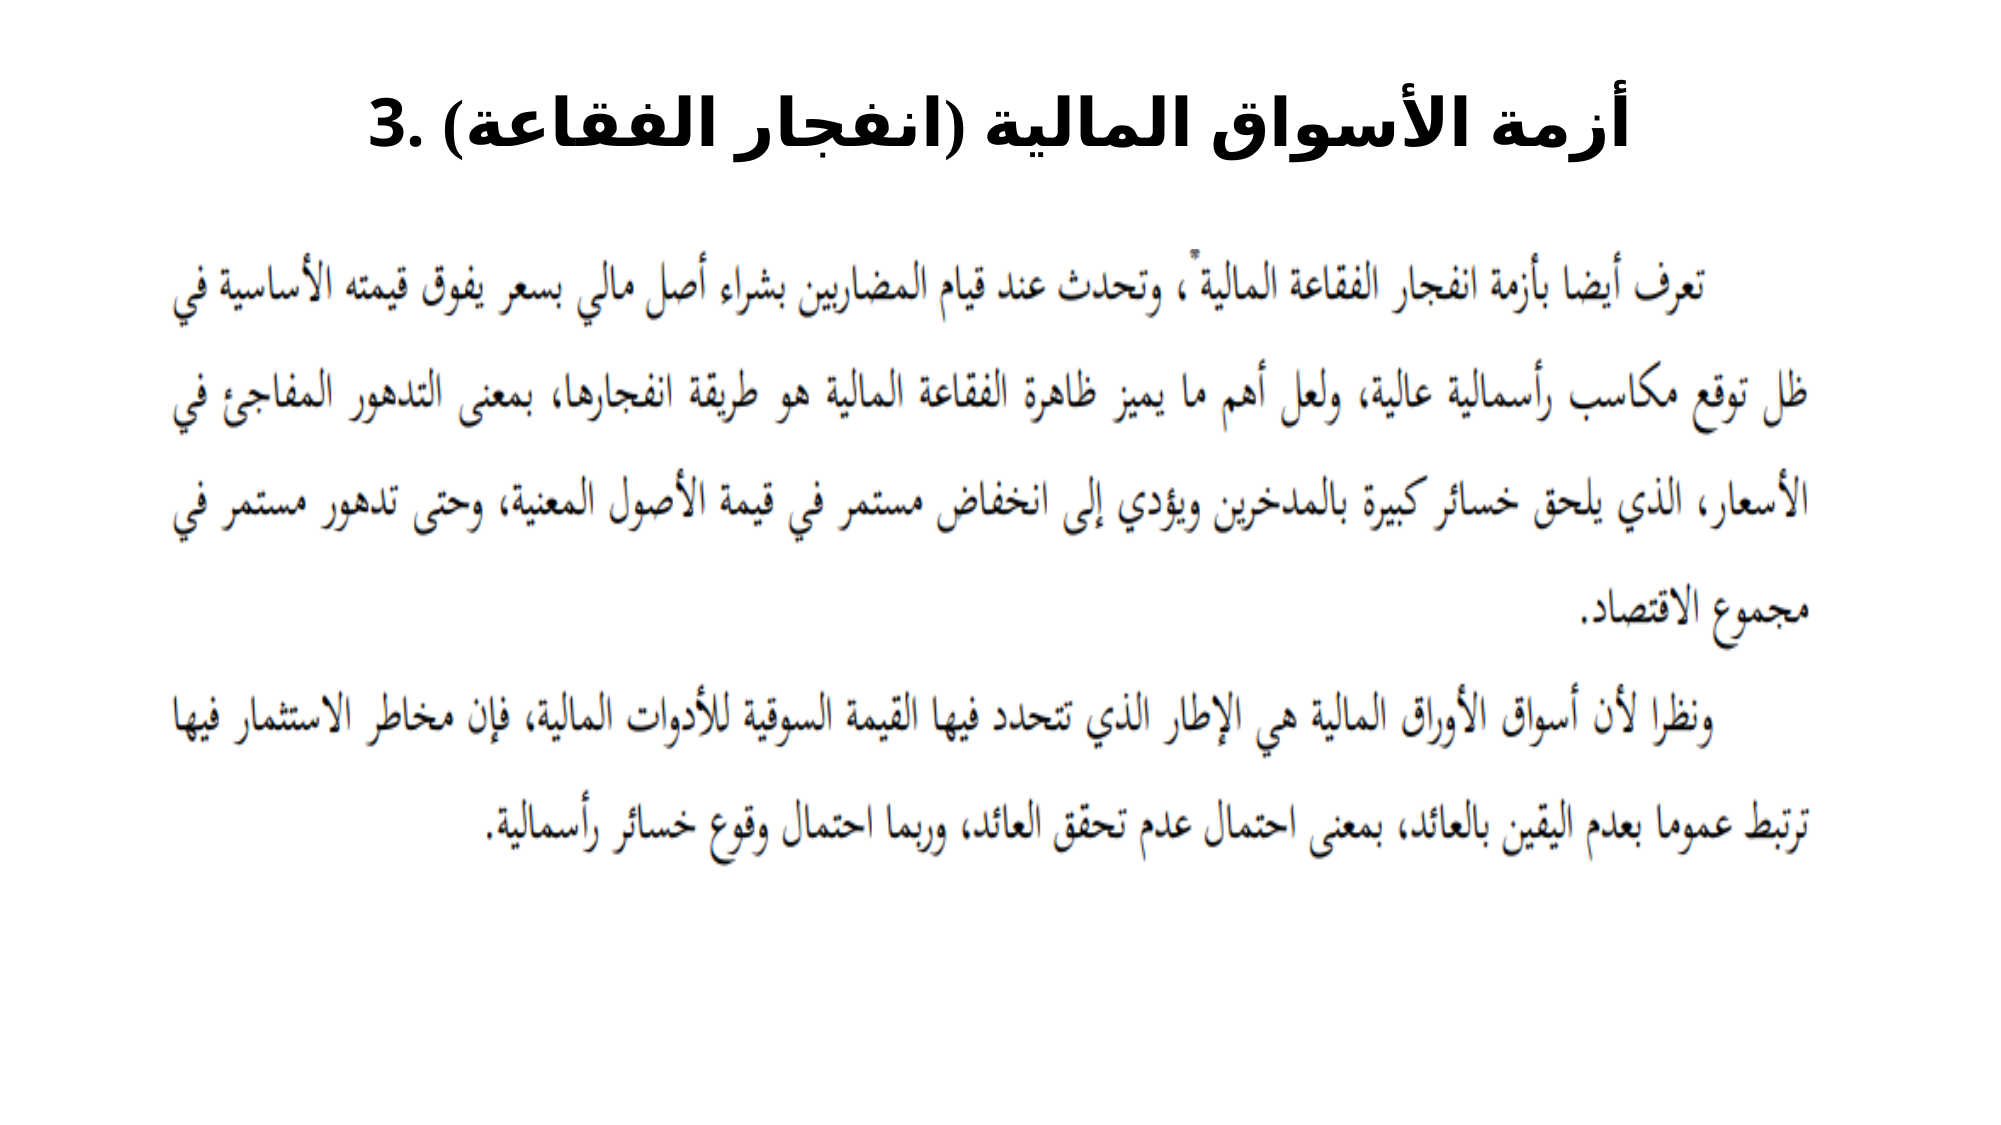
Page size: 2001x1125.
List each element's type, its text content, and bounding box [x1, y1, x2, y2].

picture [158, 249, 1846, 887]
title 3. أزمة الأسواق المالية (انفجار الفقاعة) [139, 59, 1863, 191]
